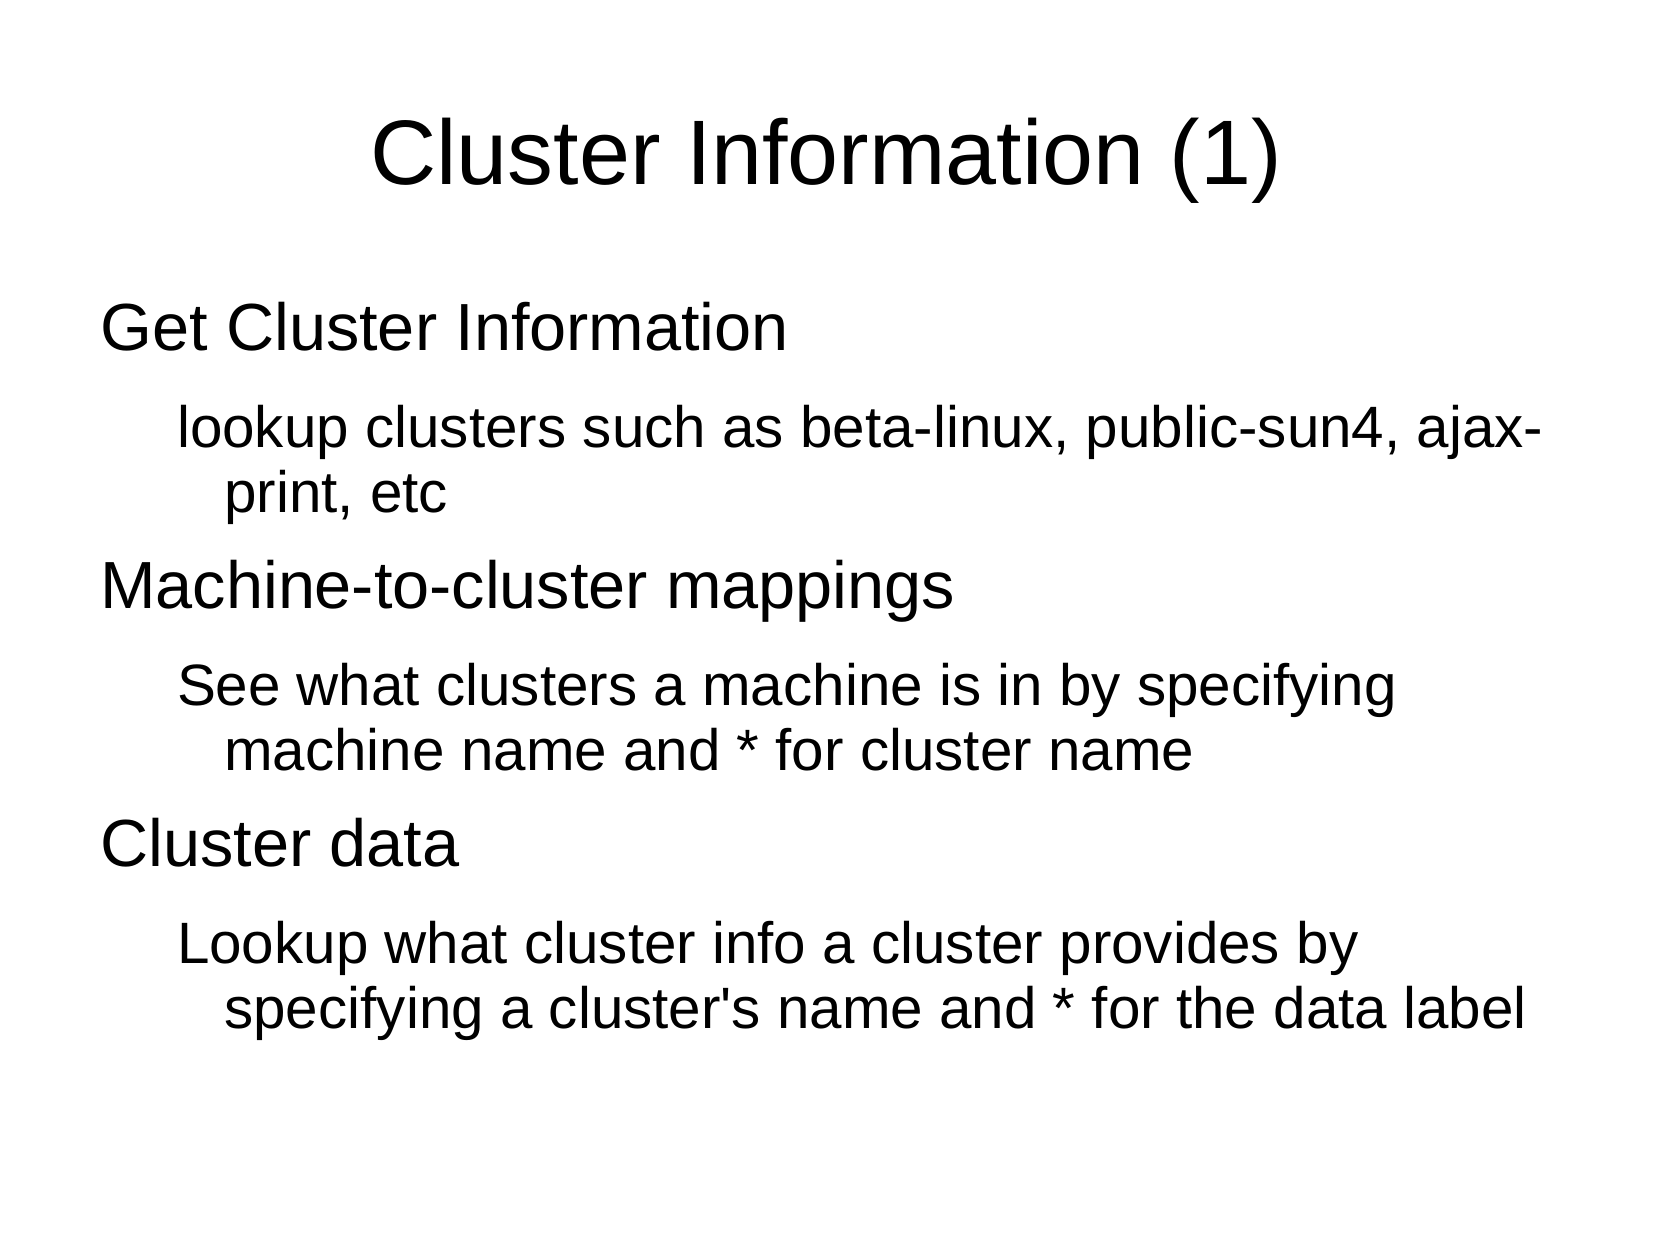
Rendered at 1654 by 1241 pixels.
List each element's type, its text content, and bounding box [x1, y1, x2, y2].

title Cluster Information (1) [82, 49, 1571, 257]
list Get Cluster Information lookup clusters such as beta-linux, public-sun4, ajax-print, etc Machine-to-cluster mappings See what clusters a machine is in by specifying machine name and * for cluster name Cluster data Lookup what cluster info a cluster provides by specifying a cluster's name and * for the data label [82, 290, 1571, 1109]
